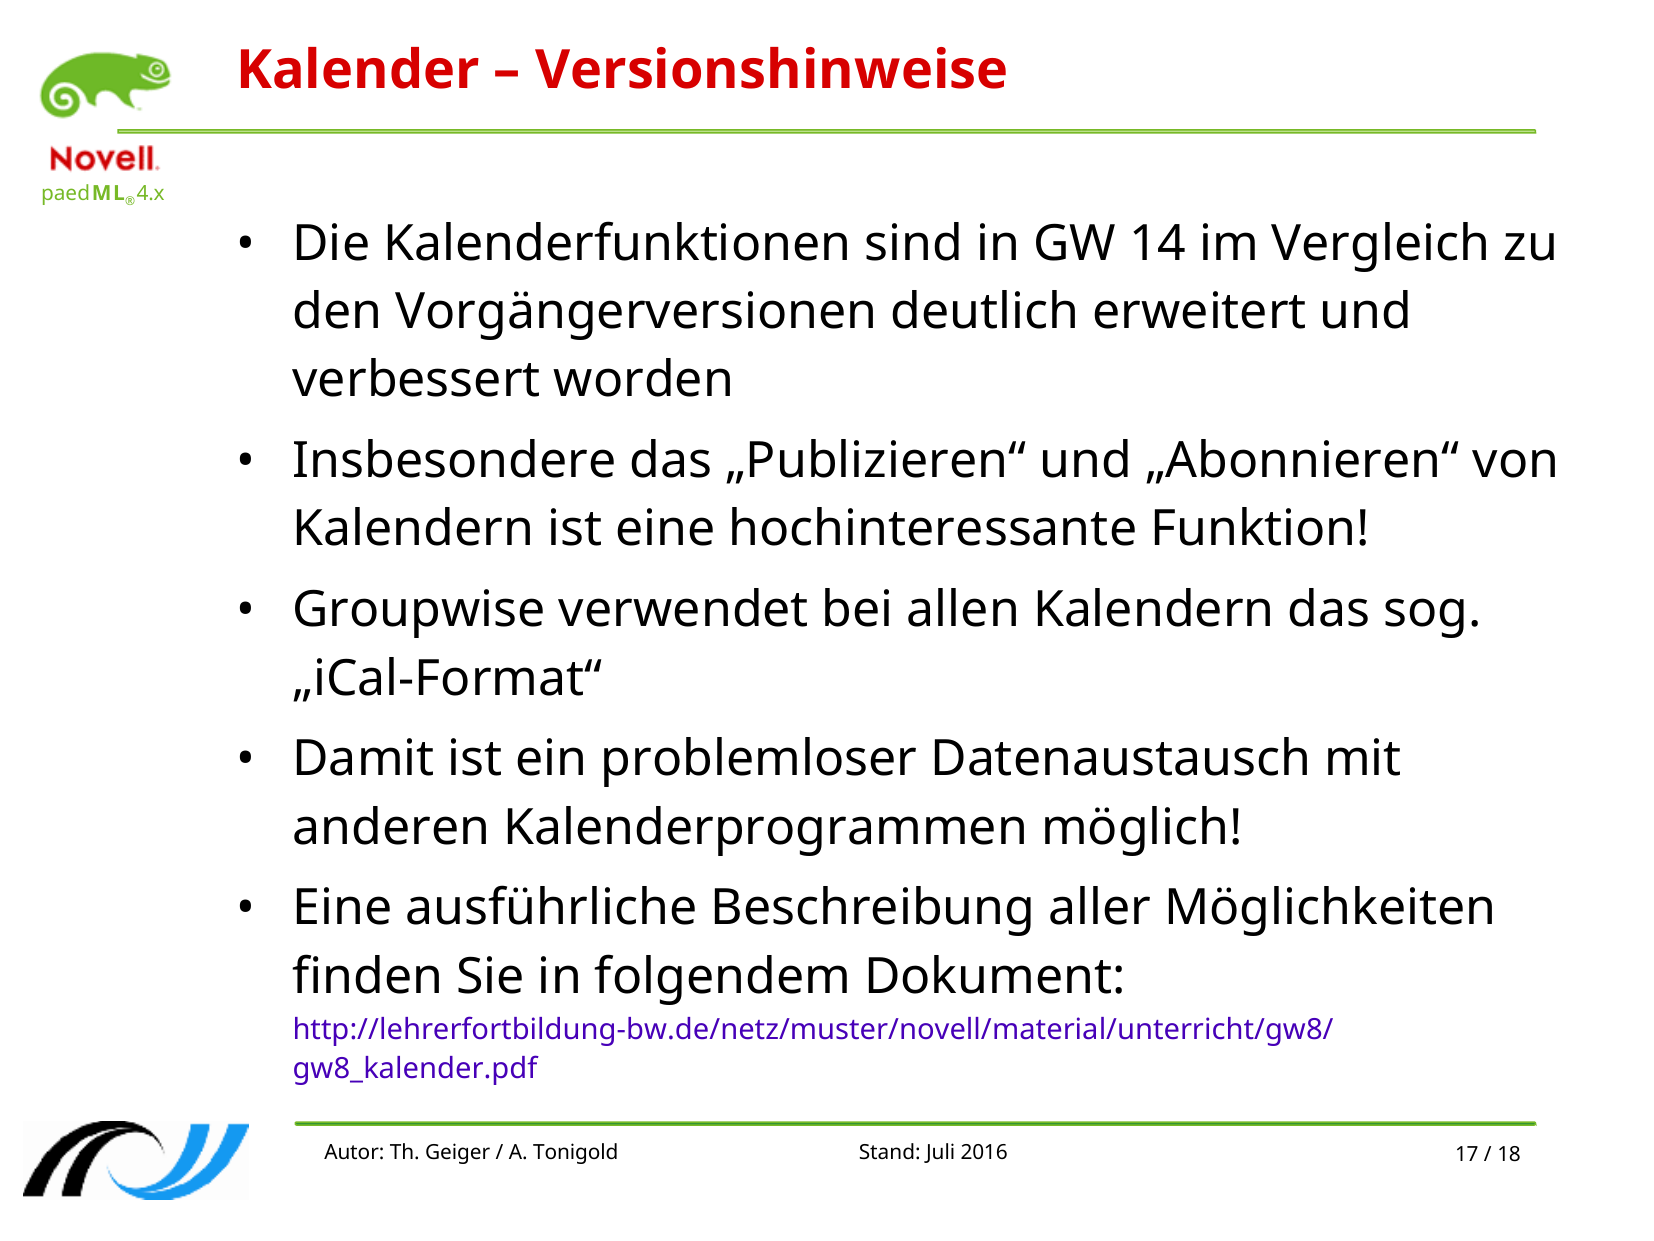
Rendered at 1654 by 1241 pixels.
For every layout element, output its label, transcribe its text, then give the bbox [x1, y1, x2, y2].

picture [26, 35, 184, 193]
picture [23, 1121, 249, 1200]
title Kalender – Versionshinweise [236, 17, 1536, 119]
list Die Kalenderfunktionen sind in GW 14 im Vergleich zu den Vorgängerversionen deutlich erweitert und verbessert worden Insbesondere das „Publizieren“ und „Abonnieren“ von Kalendern ist eine hochinteressante Funktion! Groupwise verwendet bei allen Kalendern das sog. „iCal-Format“ Damit ist ein problemloser Datenaustausch mit anderen Kalenderprogrammen möglich! Eine ausführliche Beschreibung aller Möglichkeiten finden Sie in folgendem Dokument: http://lehrerfortbildung-bw.de/netz/muster/novell/material/unterricht/gw8/gw8_kalender.pdf [236, 206, 1565, 1064]
